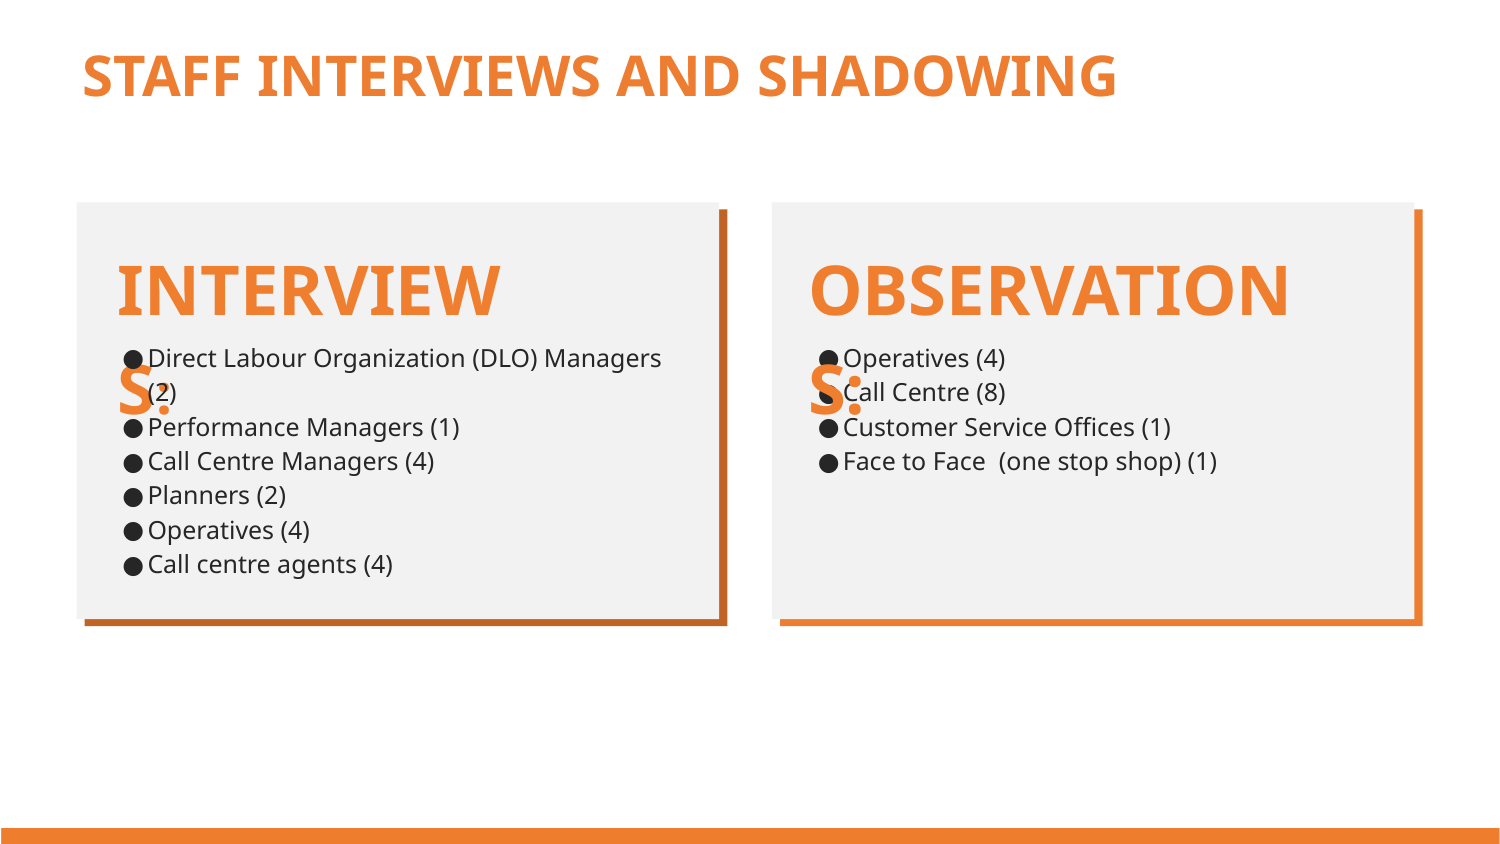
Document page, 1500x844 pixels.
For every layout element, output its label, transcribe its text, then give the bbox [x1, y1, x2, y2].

text_box Operatives (4) Call Centre (8) Customer Service Offices (1) Face to Face (one stop shop) (1) [802, 332, 1384, 507]
text_box Direct Labour Organization (DLO) Managers (2) Performance Managers (1) Call Centre Managers (4) Planners (2) Operatives (4) Call centre agents (4) [107, 332, 689, 590]
text_box [771, 202, 1423, 627]
text_box OBSERVATIONS: [802, 224, 1312, 326]
text_box INTERVIEWS: [112, 224, 541, 326]
text_box STAFF INTERVIEWS AND SHADOWING [71, 33, 1318, 123]
text_box [76, 202, 728, 627]
picture [0, 828, 1500, 844]
